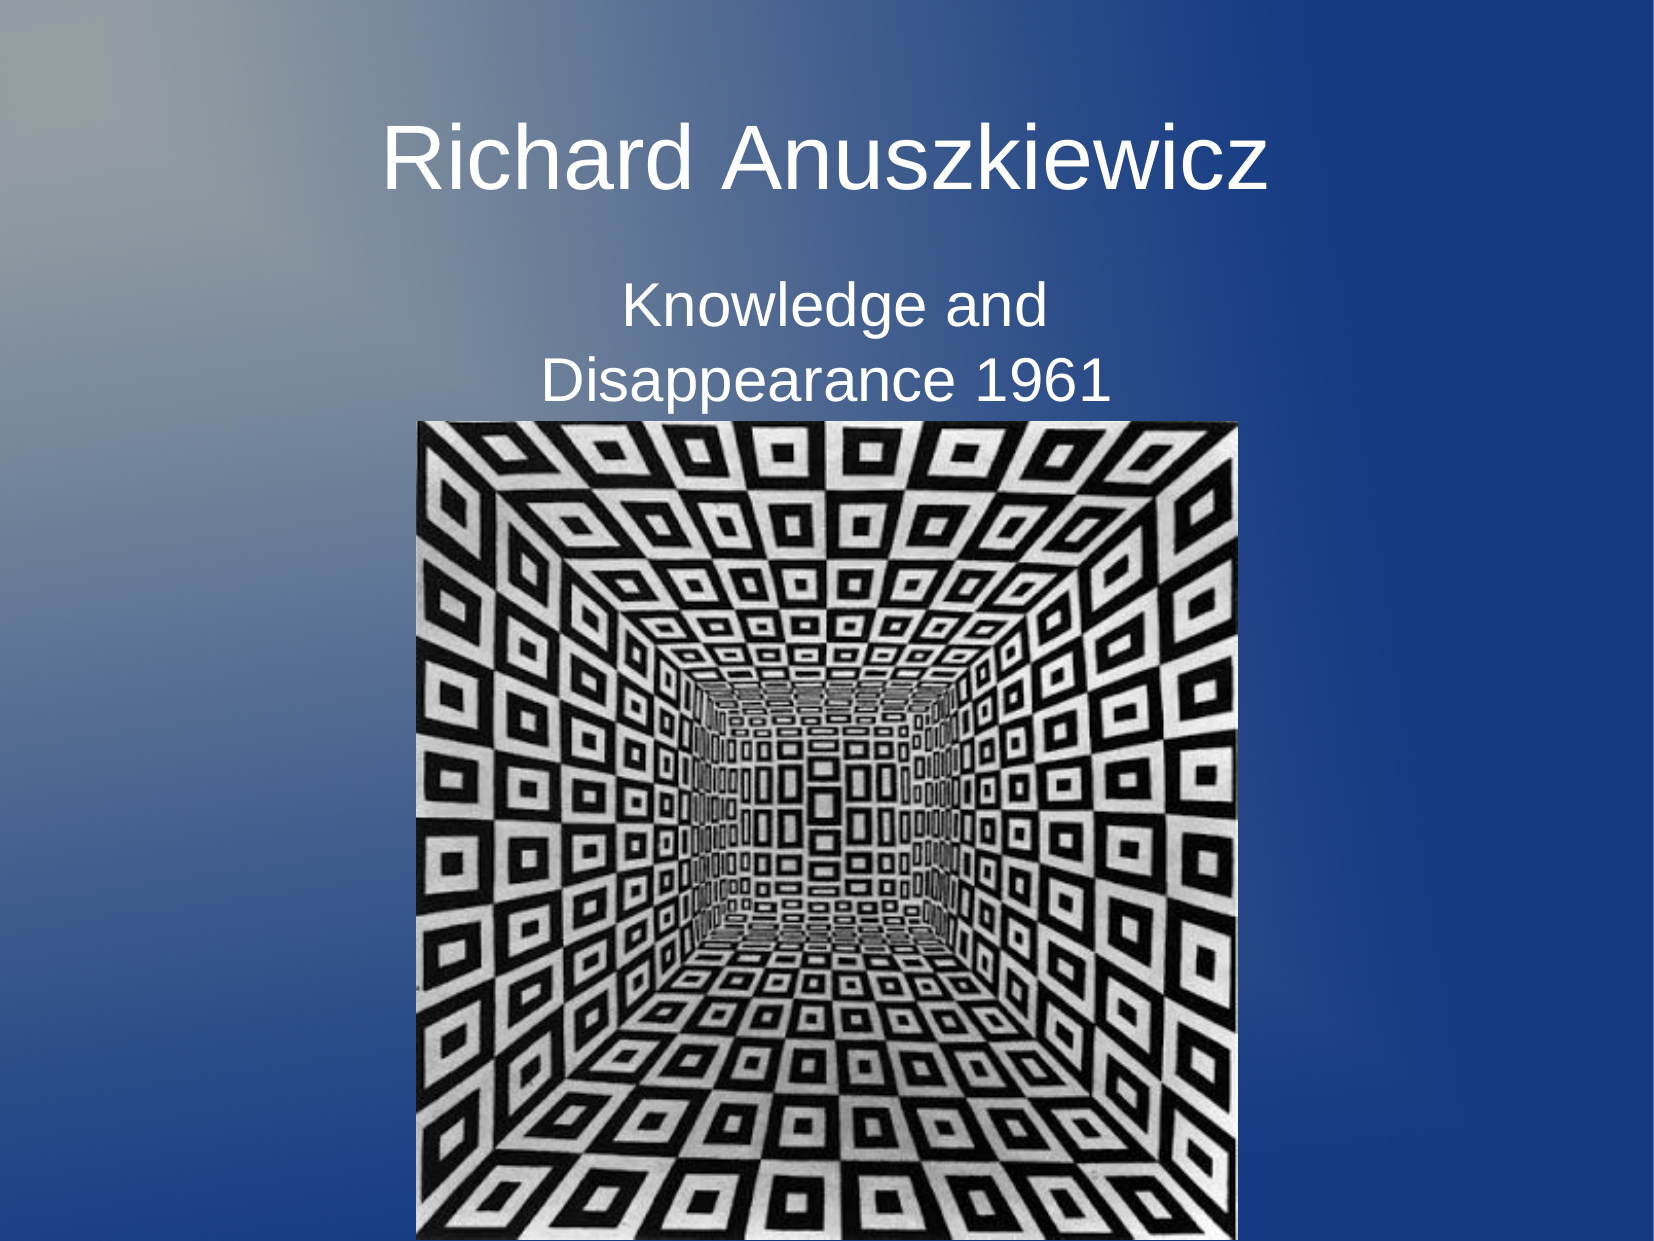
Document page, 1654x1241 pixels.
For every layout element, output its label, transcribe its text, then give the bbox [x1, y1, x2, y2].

list Knowledge and Disappearance 1961 [476, 264, 1177, 414]
title Richard Anuszkiewicz [82, 49, 1571, 257]
picture [416, 421, 1238, 1240]
